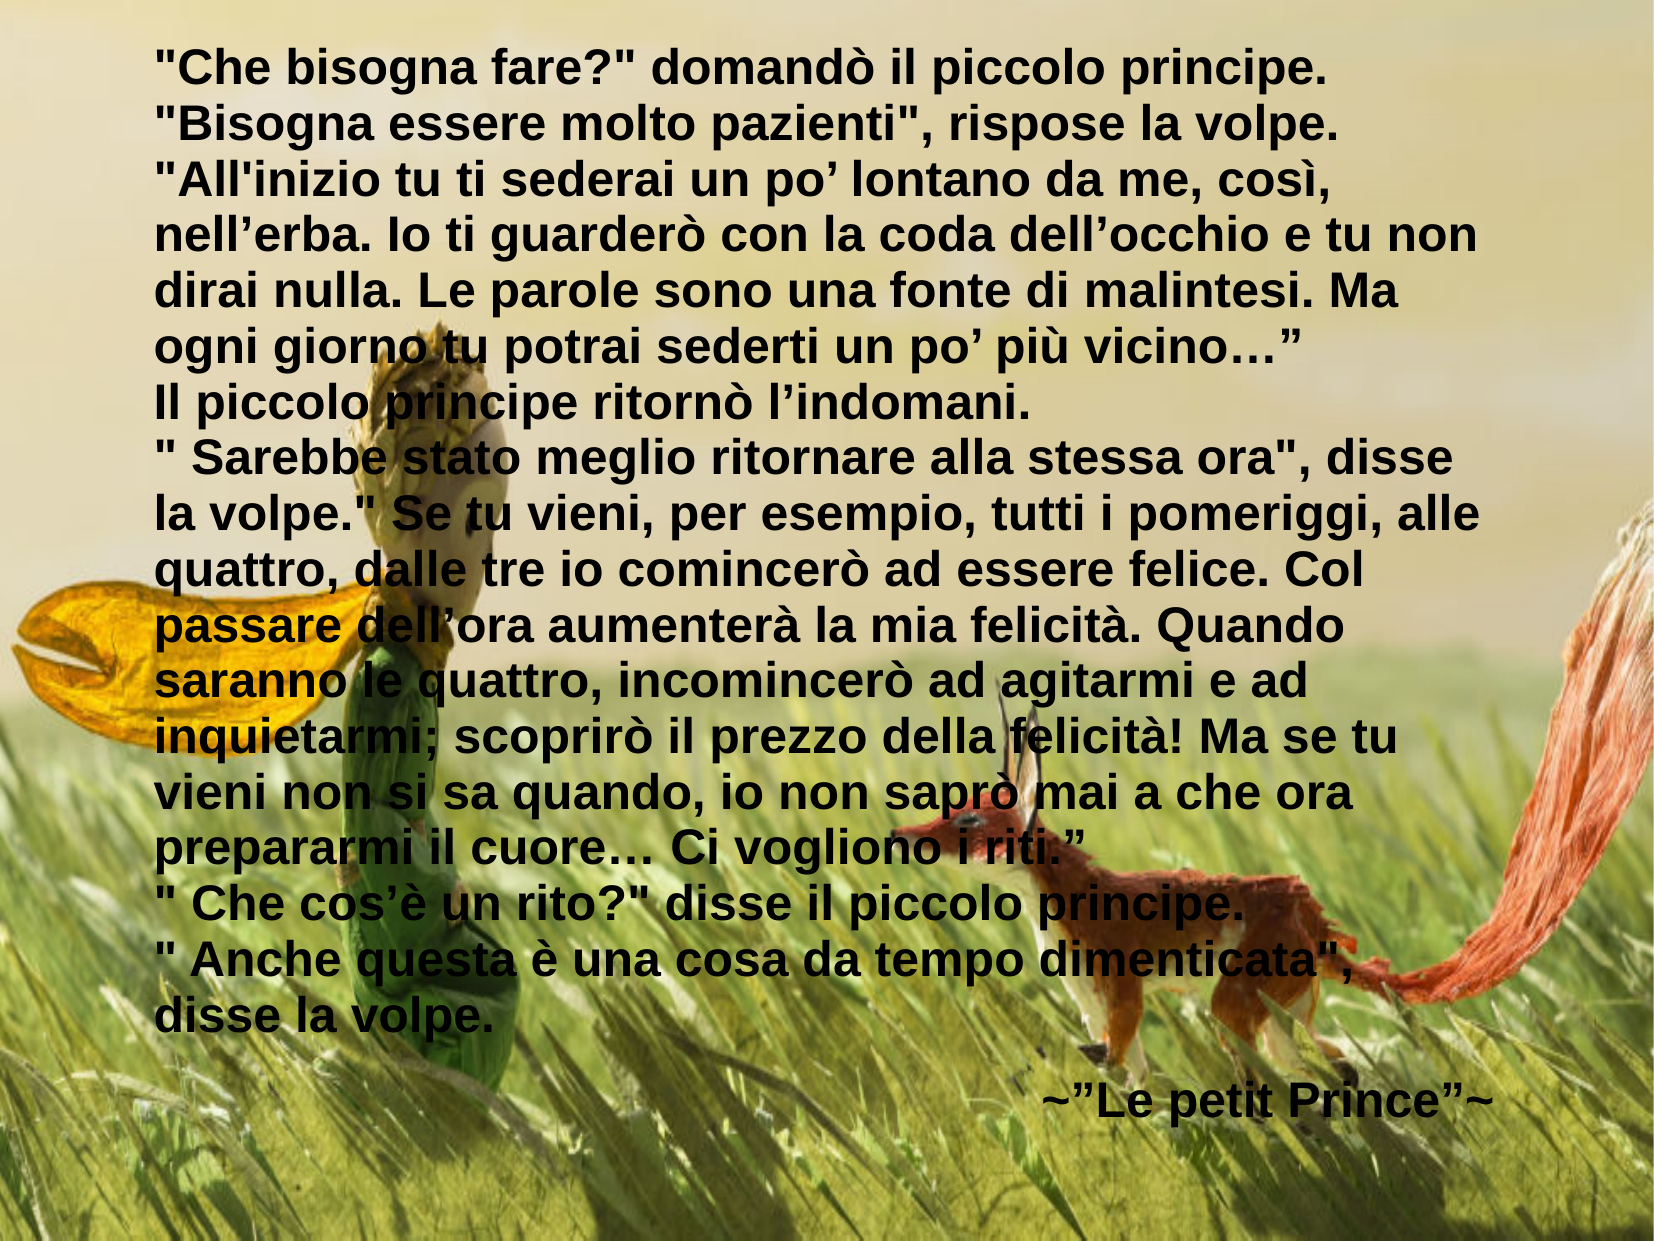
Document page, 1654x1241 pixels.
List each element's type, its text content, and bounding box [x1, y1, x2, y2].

picture [0, 0, 1654, 1241]
list "Che bisogna fare?" domandò il piccolo principe. "Bisogna essere molto pazienti", rispose la volpe. "All'inizio tu ti sederai un po’ lontano da me, così, nell’erba. Io ti guarderò con la coda dell’occhio e tu non dirai nulla. Le parole sono una fonte di malintesi. Ma ogni giorno tu potrai sederti un po’ più vicino…” Il piccolo principe ritornò l’indomani. " Sarebbe stato meglio ritornare alla stessa ora", disse la volpe." Se tu vieni, per esempio, tutti i pomeriggi, alle quattro, dalle tre io comincerò ad essere felice. Col passare dell’ora aumenterà la mia felicità. Quando saranno le quattro, incomincerò ad agitarmi e ad inquietarmi; scoprirò il prezzo della felicità! Ma se tu vieni non si sa quando, io non saprò mai a che ora prepararmi il cuore… Ci vogliono i riti.” " Che cos’è un rito?" disse il piccolo principe. " Anche questa è una cosa da tempo dimenticata", disse la volpe. ~”Le petit Prince”~ [82, 39, 1495, 1152]
